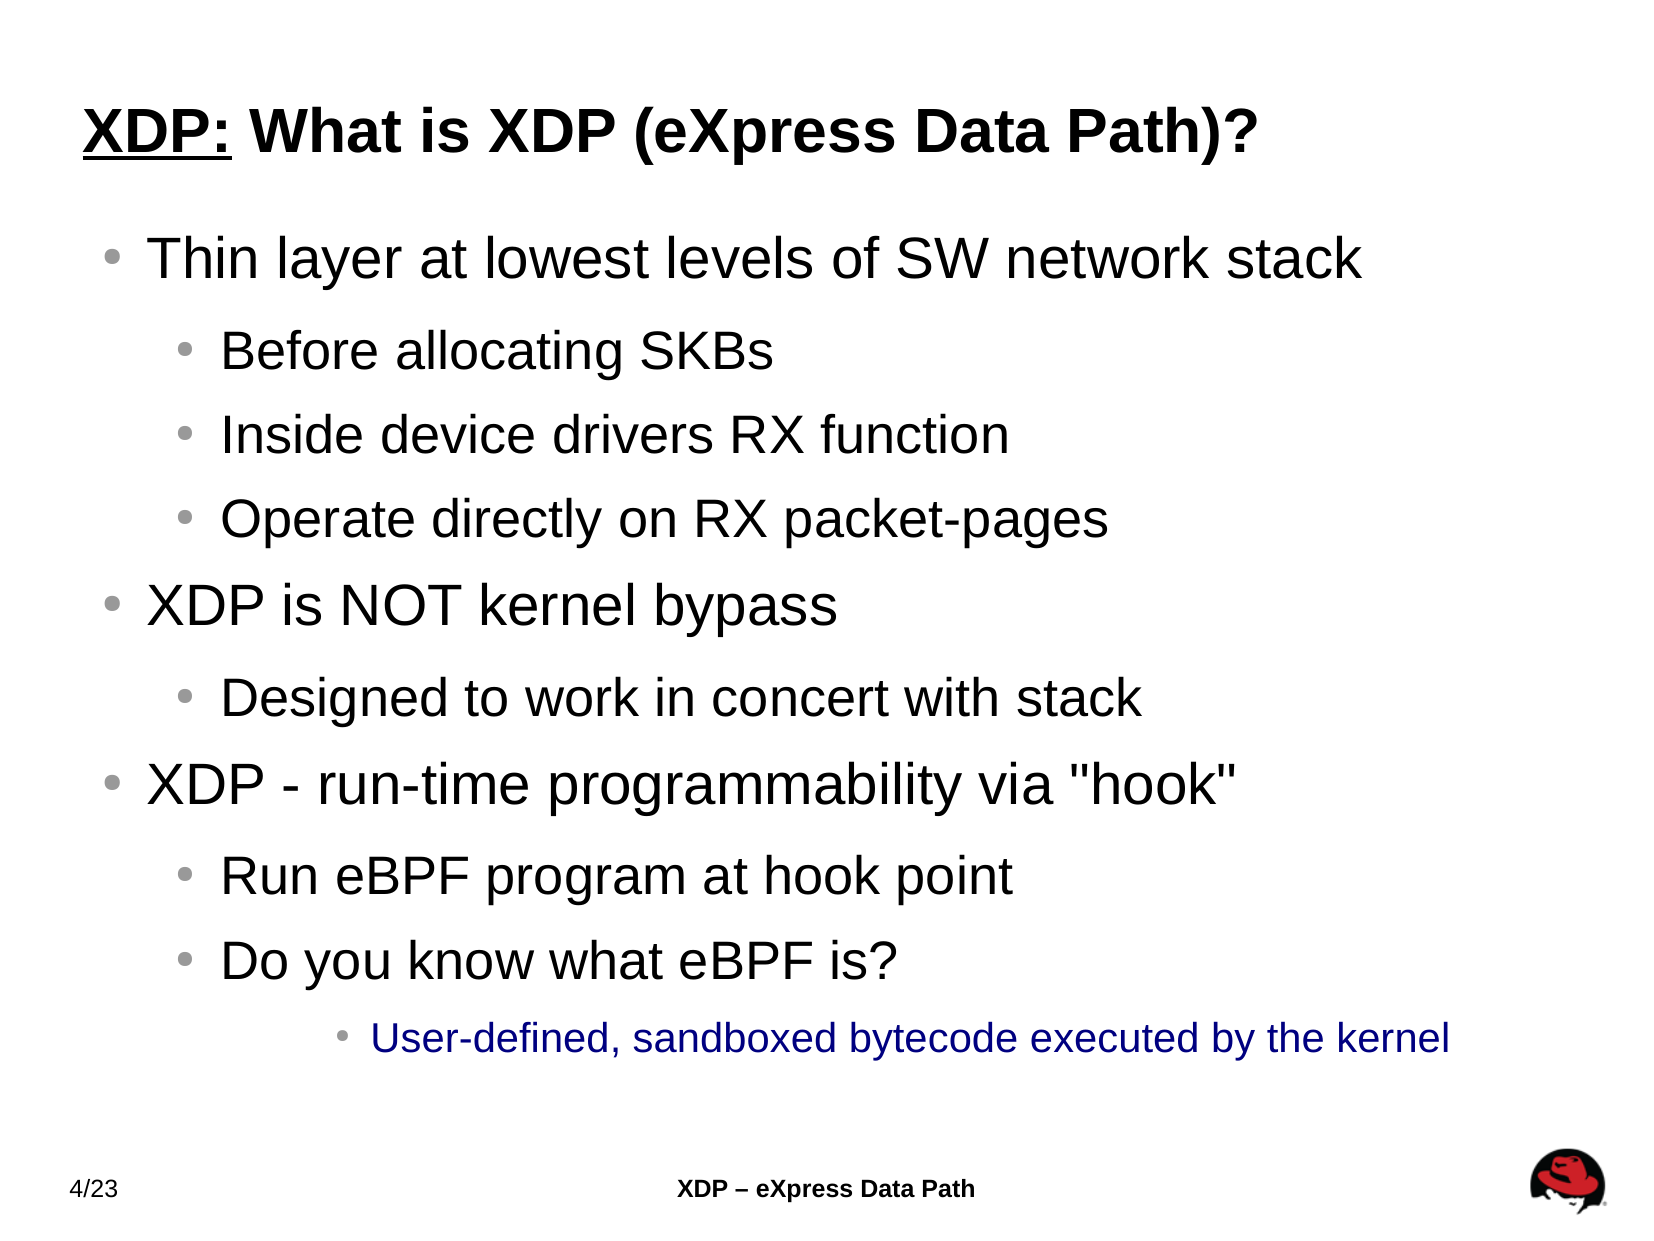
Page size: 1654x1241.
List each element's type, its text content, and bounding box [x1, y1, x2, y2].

picture [1529, 1146, 1613, 1224]
list Thin layer at lowest levels of SW network stack Before allocating SKBs Inside device drivers RX function Operate directly on RX packet-pages XDP is NOT kernel bypass Designed to work in concert with stack XDP - run-time programmability via "hook" Run eBPF program at hook point Do you know what eBPF is? User-defined, sandboxed bytecode executed by the kernel [86, 225, 1576, 1126]
text_box [82, 37, 1571, 226]
